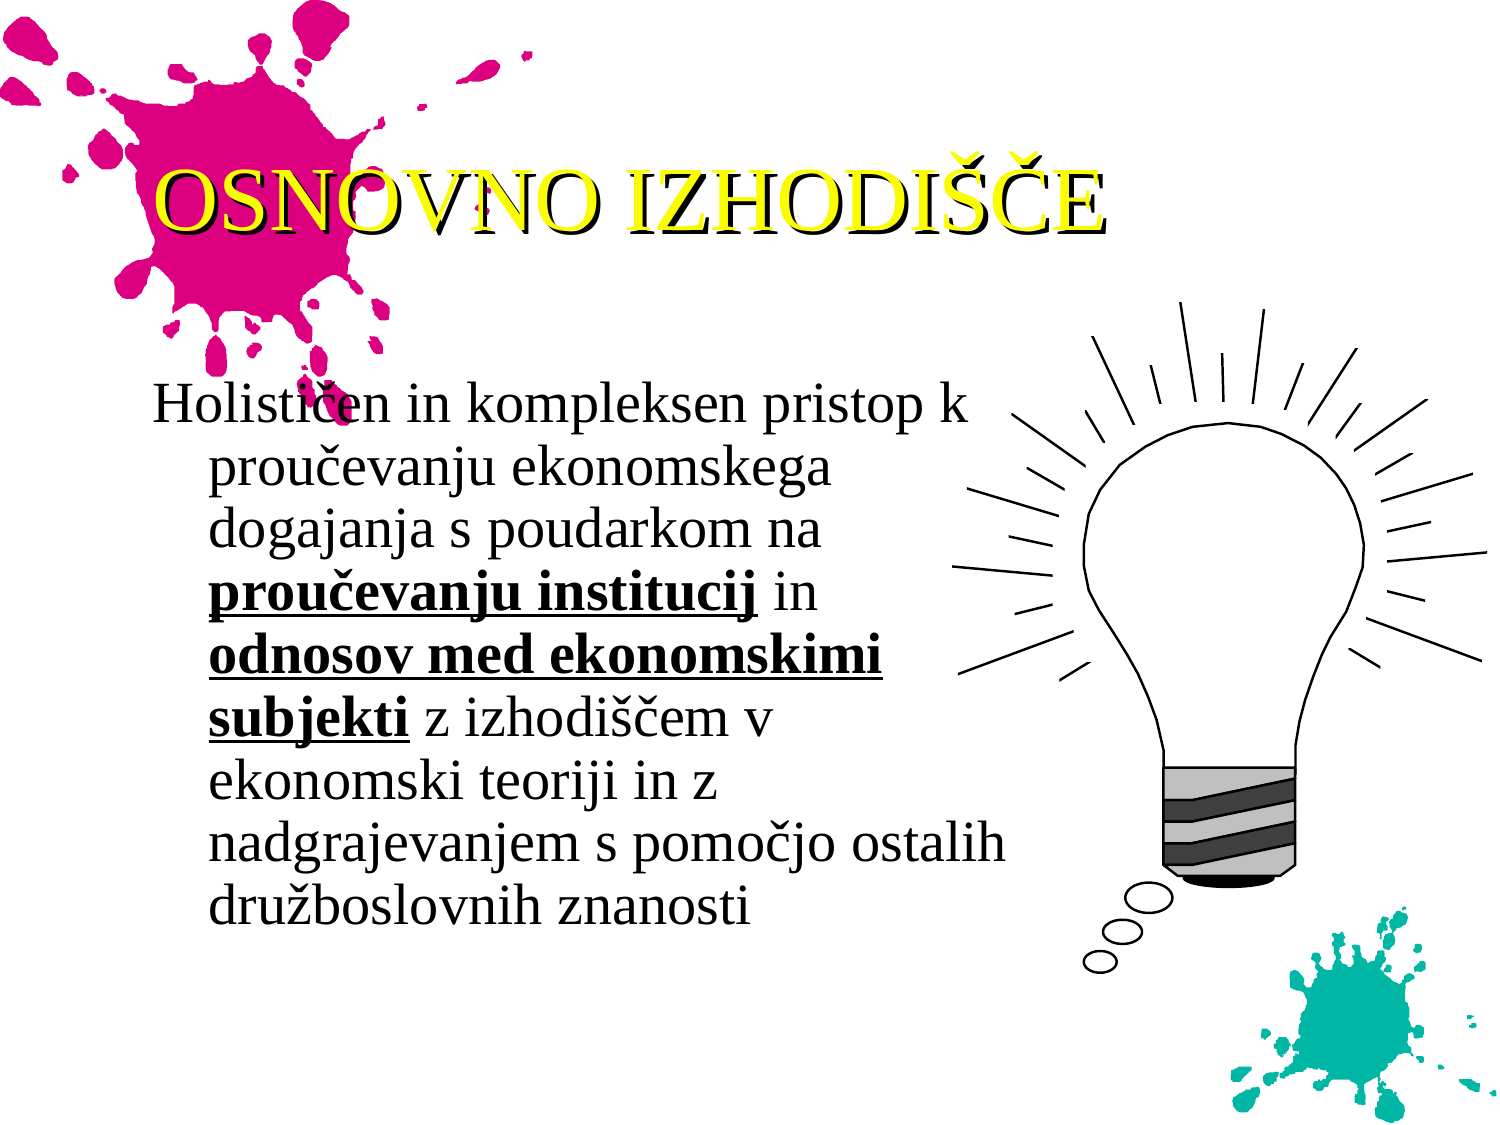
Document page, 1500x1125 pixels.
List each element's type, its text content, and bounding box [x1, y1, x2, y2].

title OSNOVNO IZHODIŠČE [137, 99, 1413, 288]
list Holističen in kompleksen pristop k proučevanju ekonomskega dogajanja s poudarkom na proučevanju institucij in odnosov med ekonomskimi subjekti z izhodiščem v ekonomski teoriji in z nadgrajevanjem s pomočjo ostalih družboslovnih znanosti [137, 364, 1038, 1013]
text_box [950, 300, 1488, 975]
